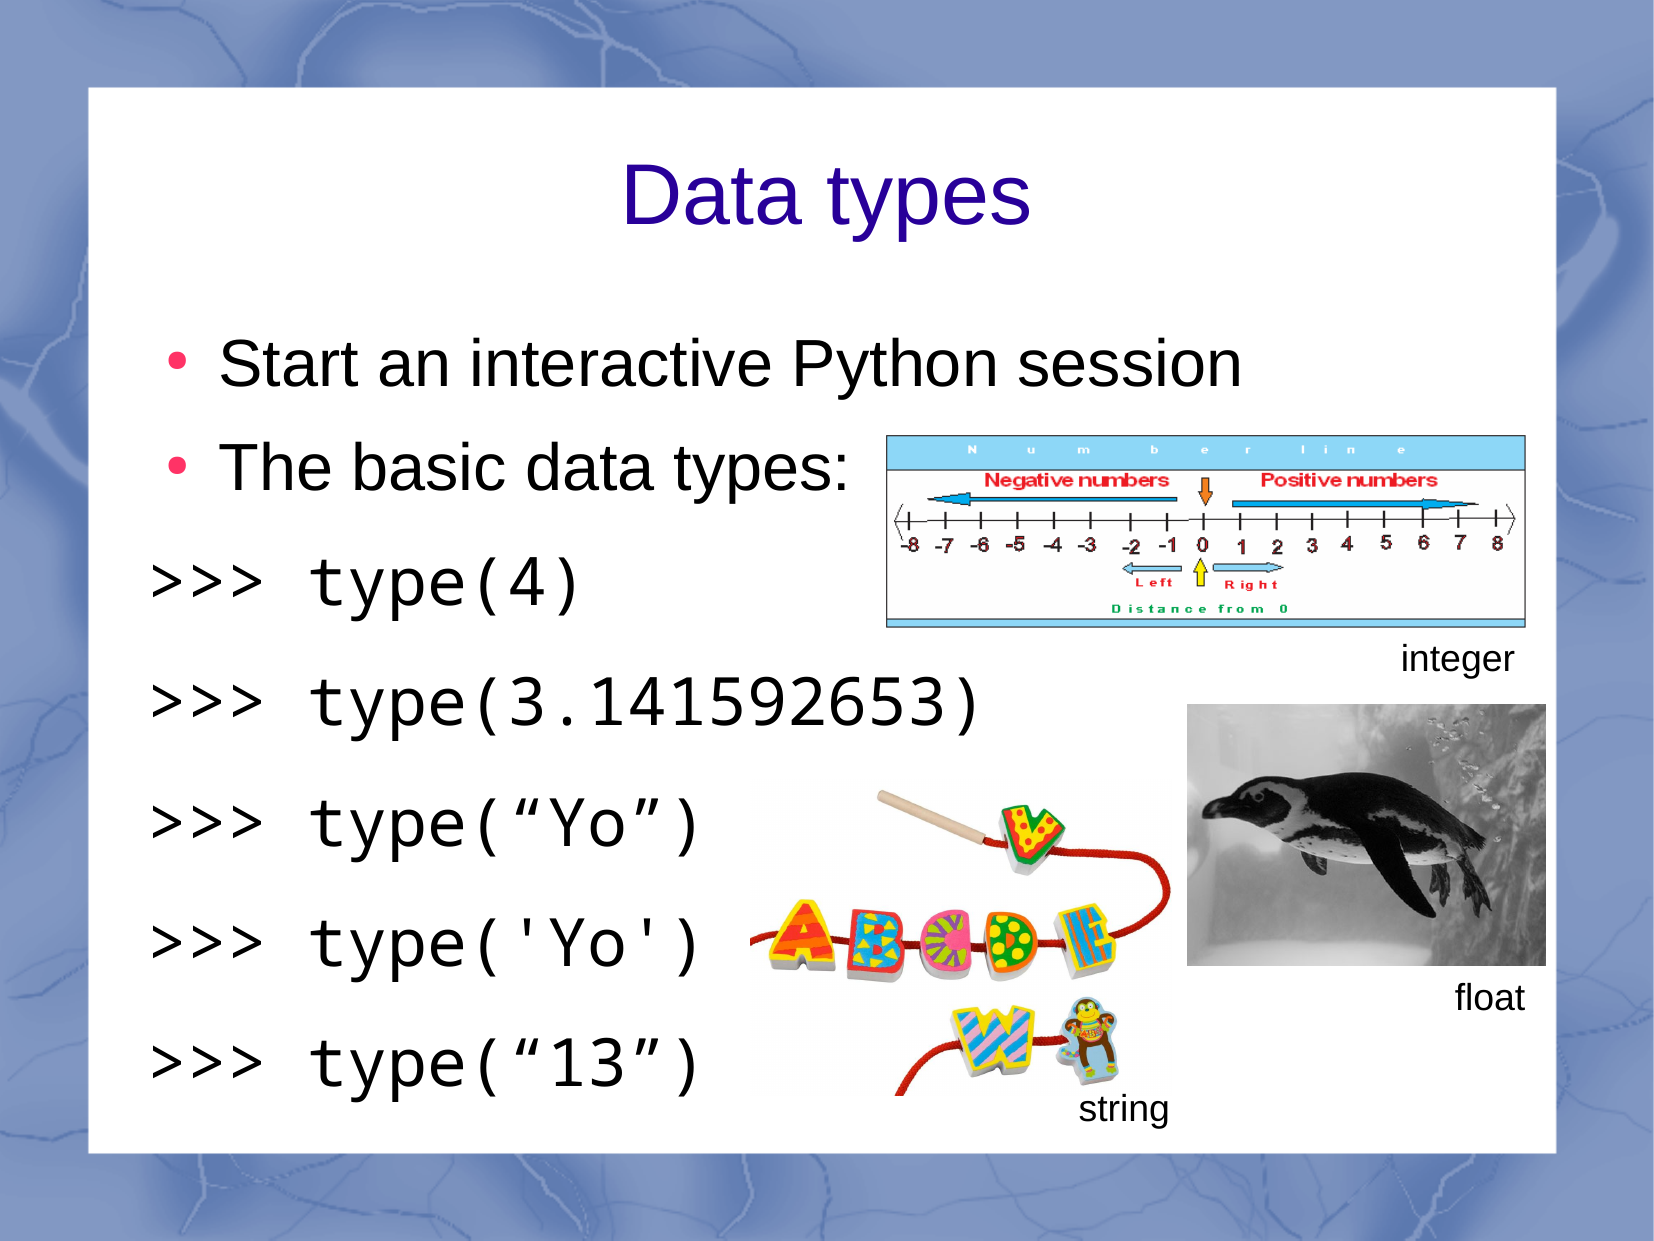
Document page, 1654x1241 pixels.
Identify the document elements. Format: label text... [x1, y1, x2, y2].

list Start an interactive Python session The basic data types: >>> type(4) >>> type(3.141592653) >>> type(“Yo”) >>> type('Yo') >>> type(“13”) [147, 325, 1506, 1041]
title Data types [118, 90, 1536, 298]
text_box integer [1386, 630, 1531, 687]
text_box string [1063, 1080, 1186, 1137]
text_box float [1440, 969, 1541, 1026]
picture [0, 0, 1654, 1241]
